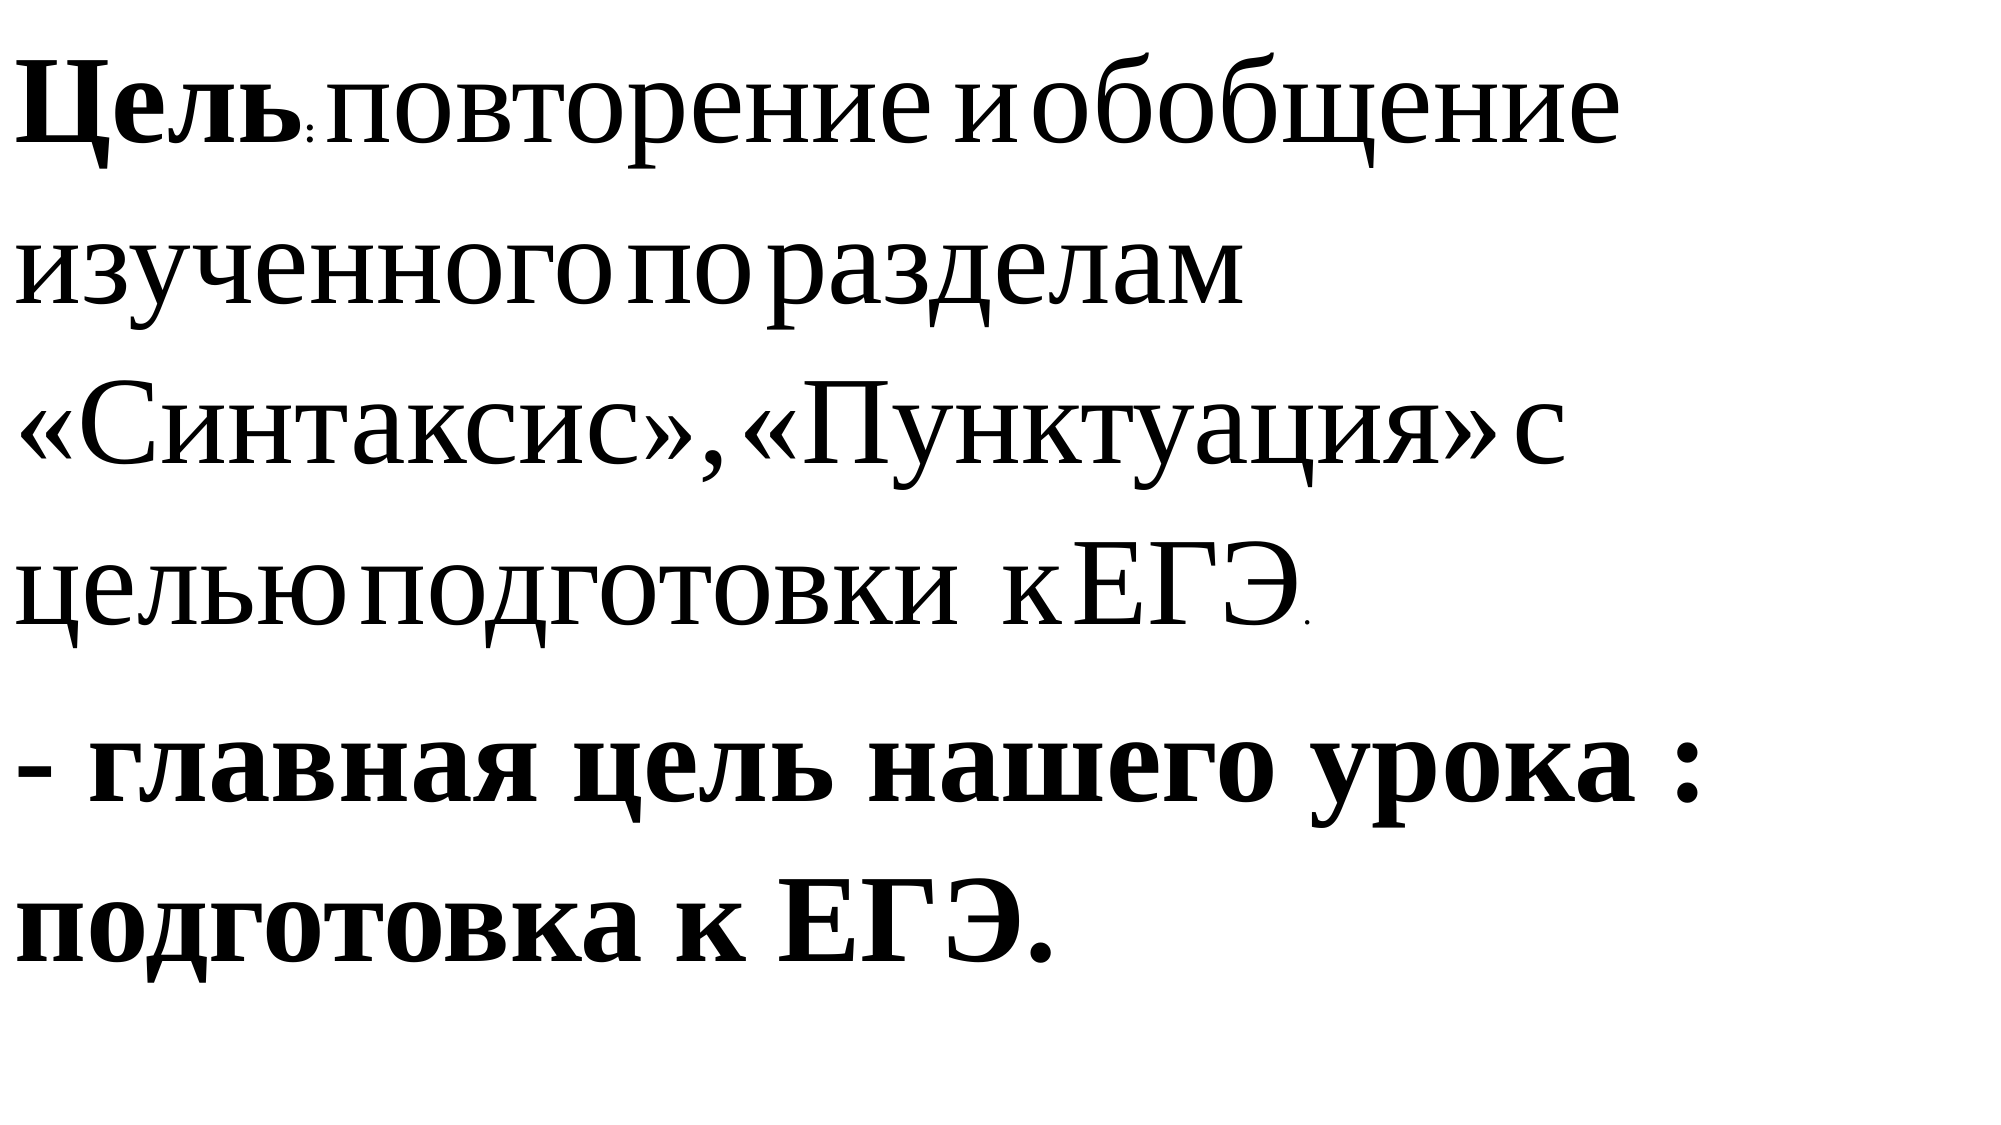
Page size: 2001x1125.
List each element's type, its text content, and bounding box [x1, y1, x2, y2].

text_box Цель: повторение и обобщение изученного по разделам «Синтаксис», «Пунктуация» с целью подготовки к ЕГЭ. - главная цель нашего урока : подготовка к ЕГЭ. [0, 0, 1825, 995]
